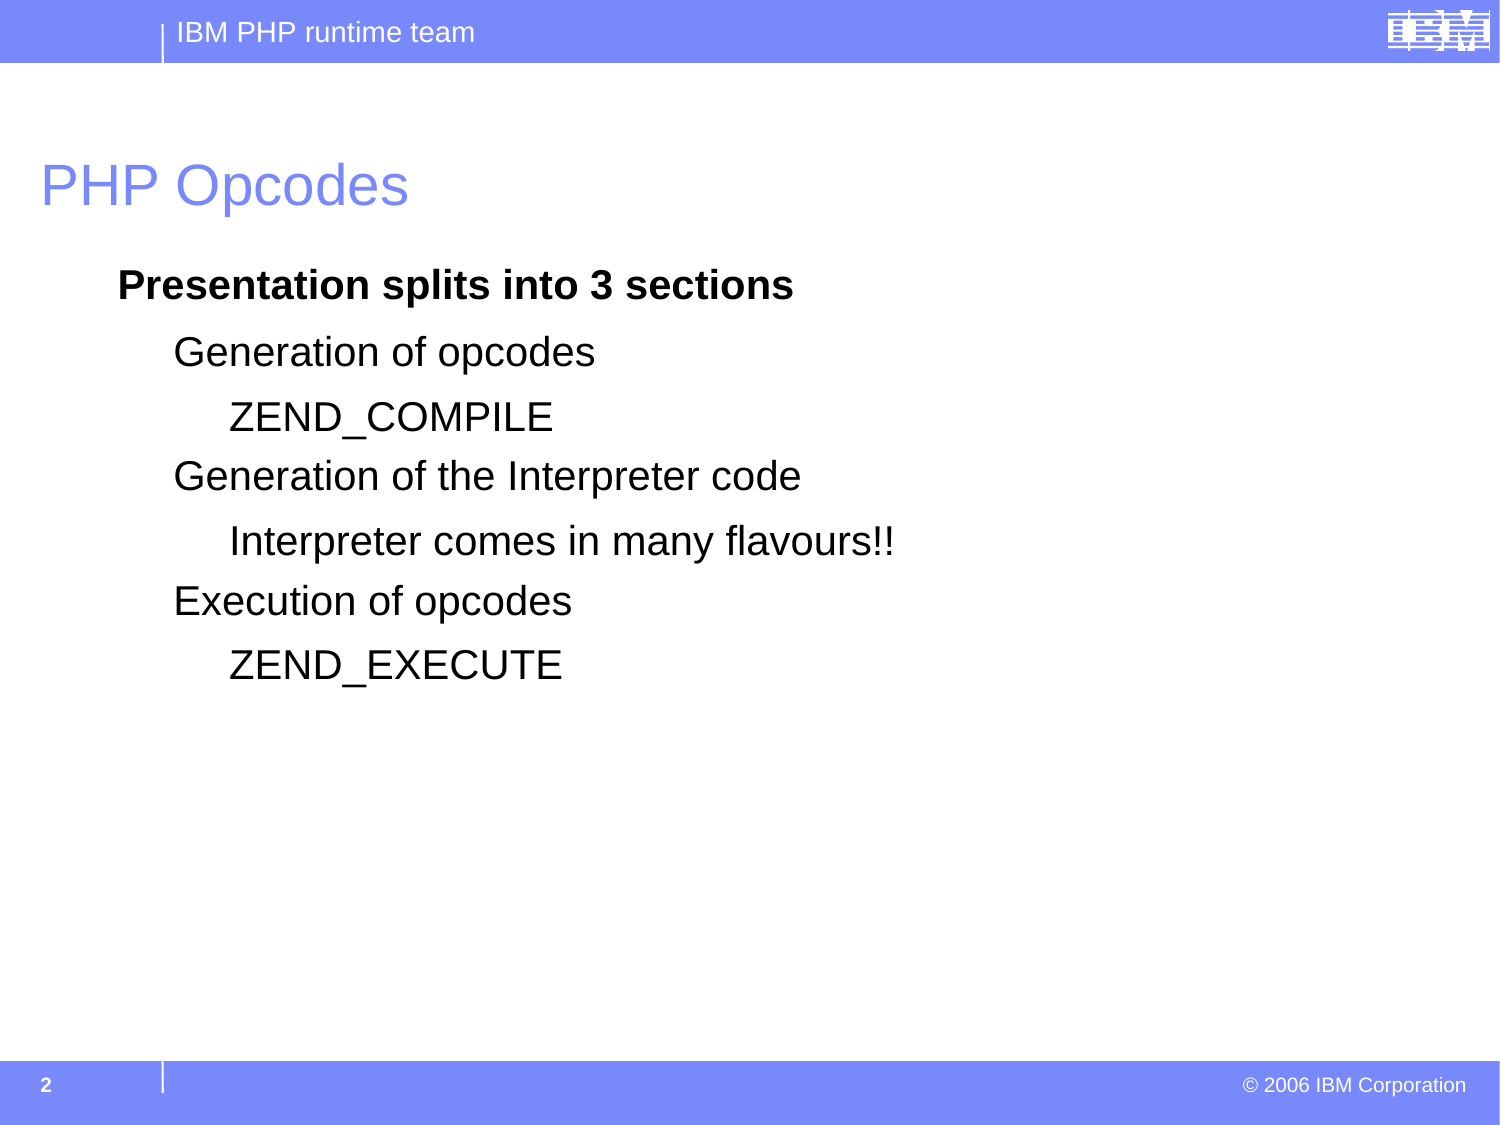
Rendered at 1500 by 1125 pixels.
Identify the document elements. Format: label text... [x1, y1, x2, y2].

list Presentation splits into 3 sections Generation of opcodes ZEND_COMPILE Generation of the Interpreter code Interpreter comes in many flavours!! Execution of opcodes ZEND_EXECUTE [102, 254, 1378, 1031]
title PHP Opcodes [25, 123, 1378, 225]
